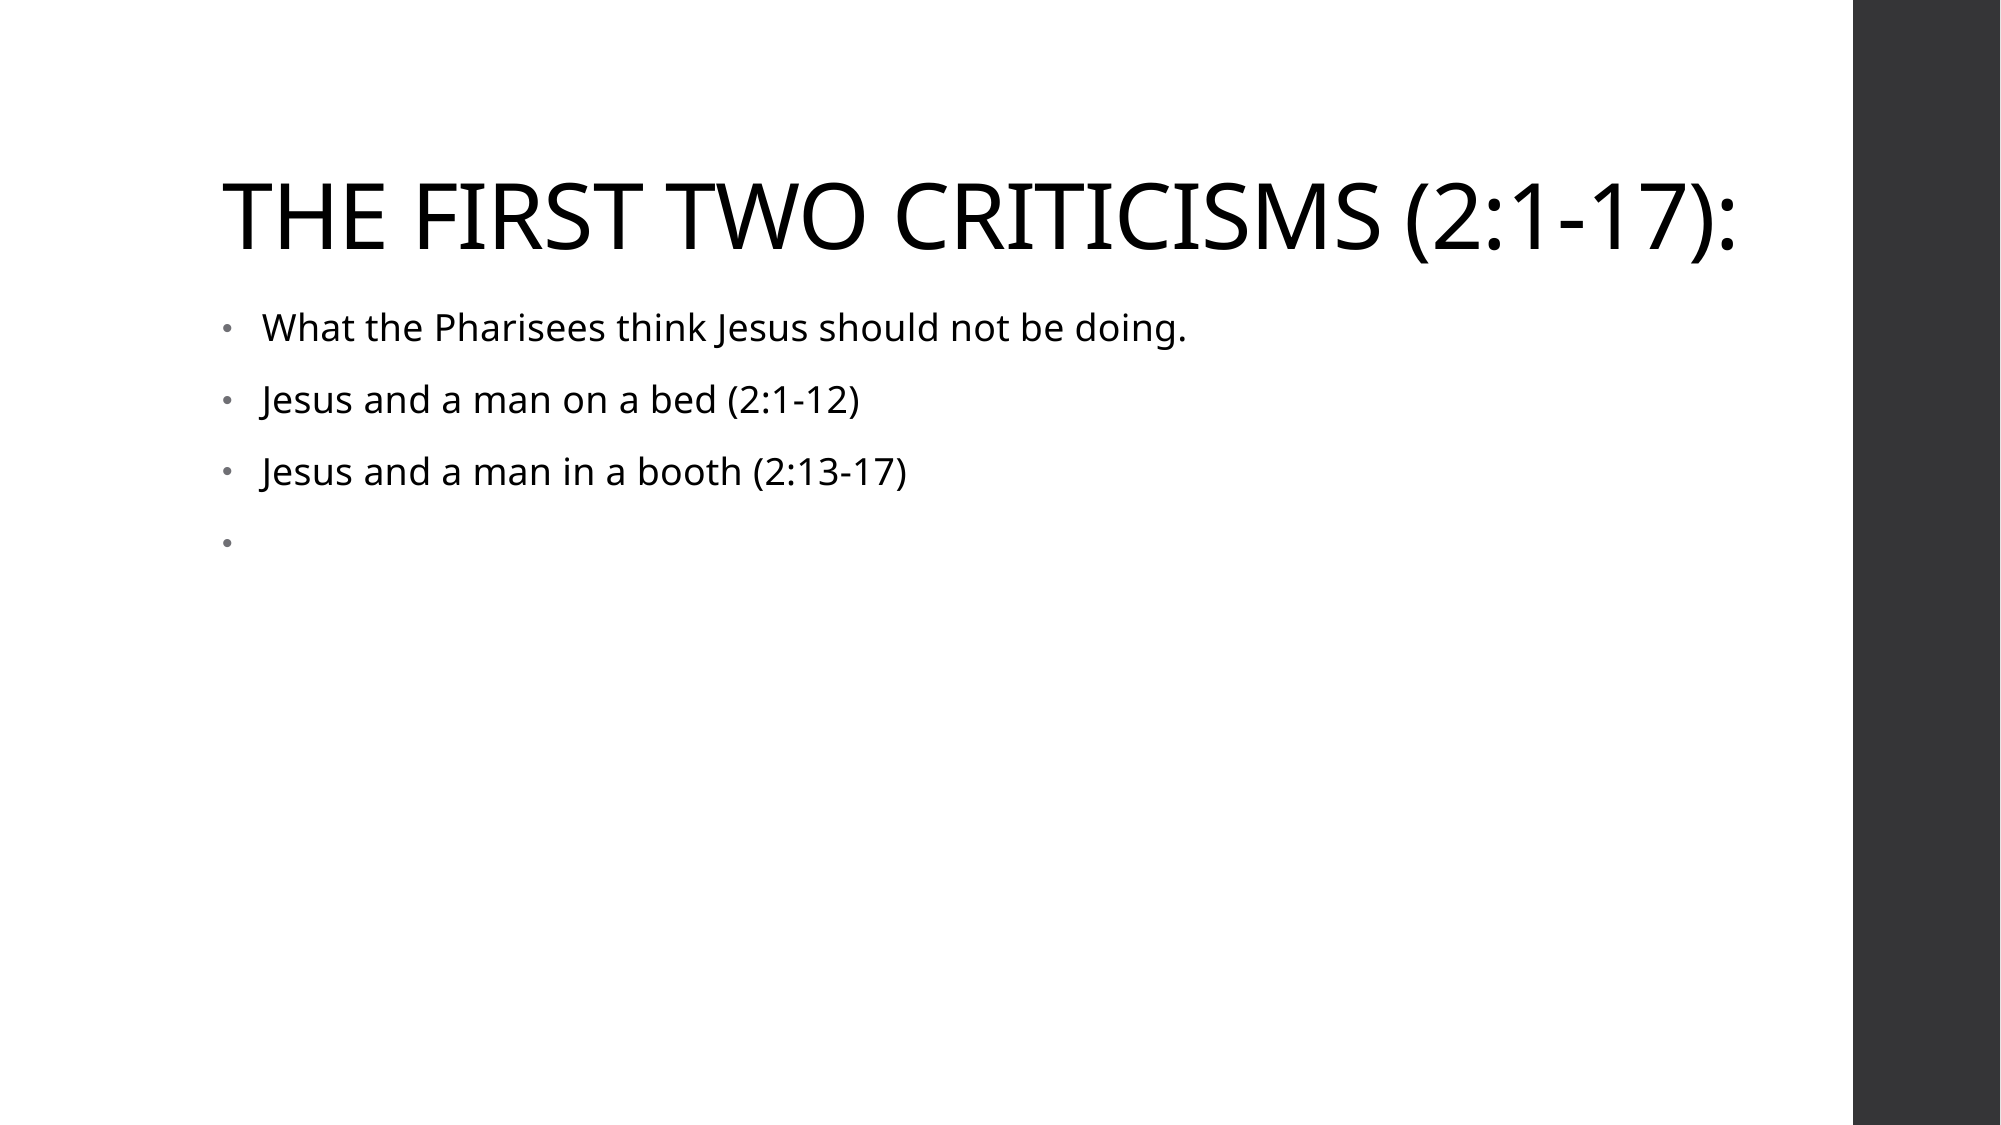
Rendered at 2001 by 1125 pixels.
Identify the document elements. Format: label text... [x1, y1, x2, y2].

list What the Pharisees think Jesus should not be doing. Jesus and a man on a bed (2:1-12) Jesus and a man in a booth (2:13-17) [206, 299, 1617, 1014]
title THE FIRST TWO CRITICISMS (2:1-17): [206, 60, 1797, 278]
